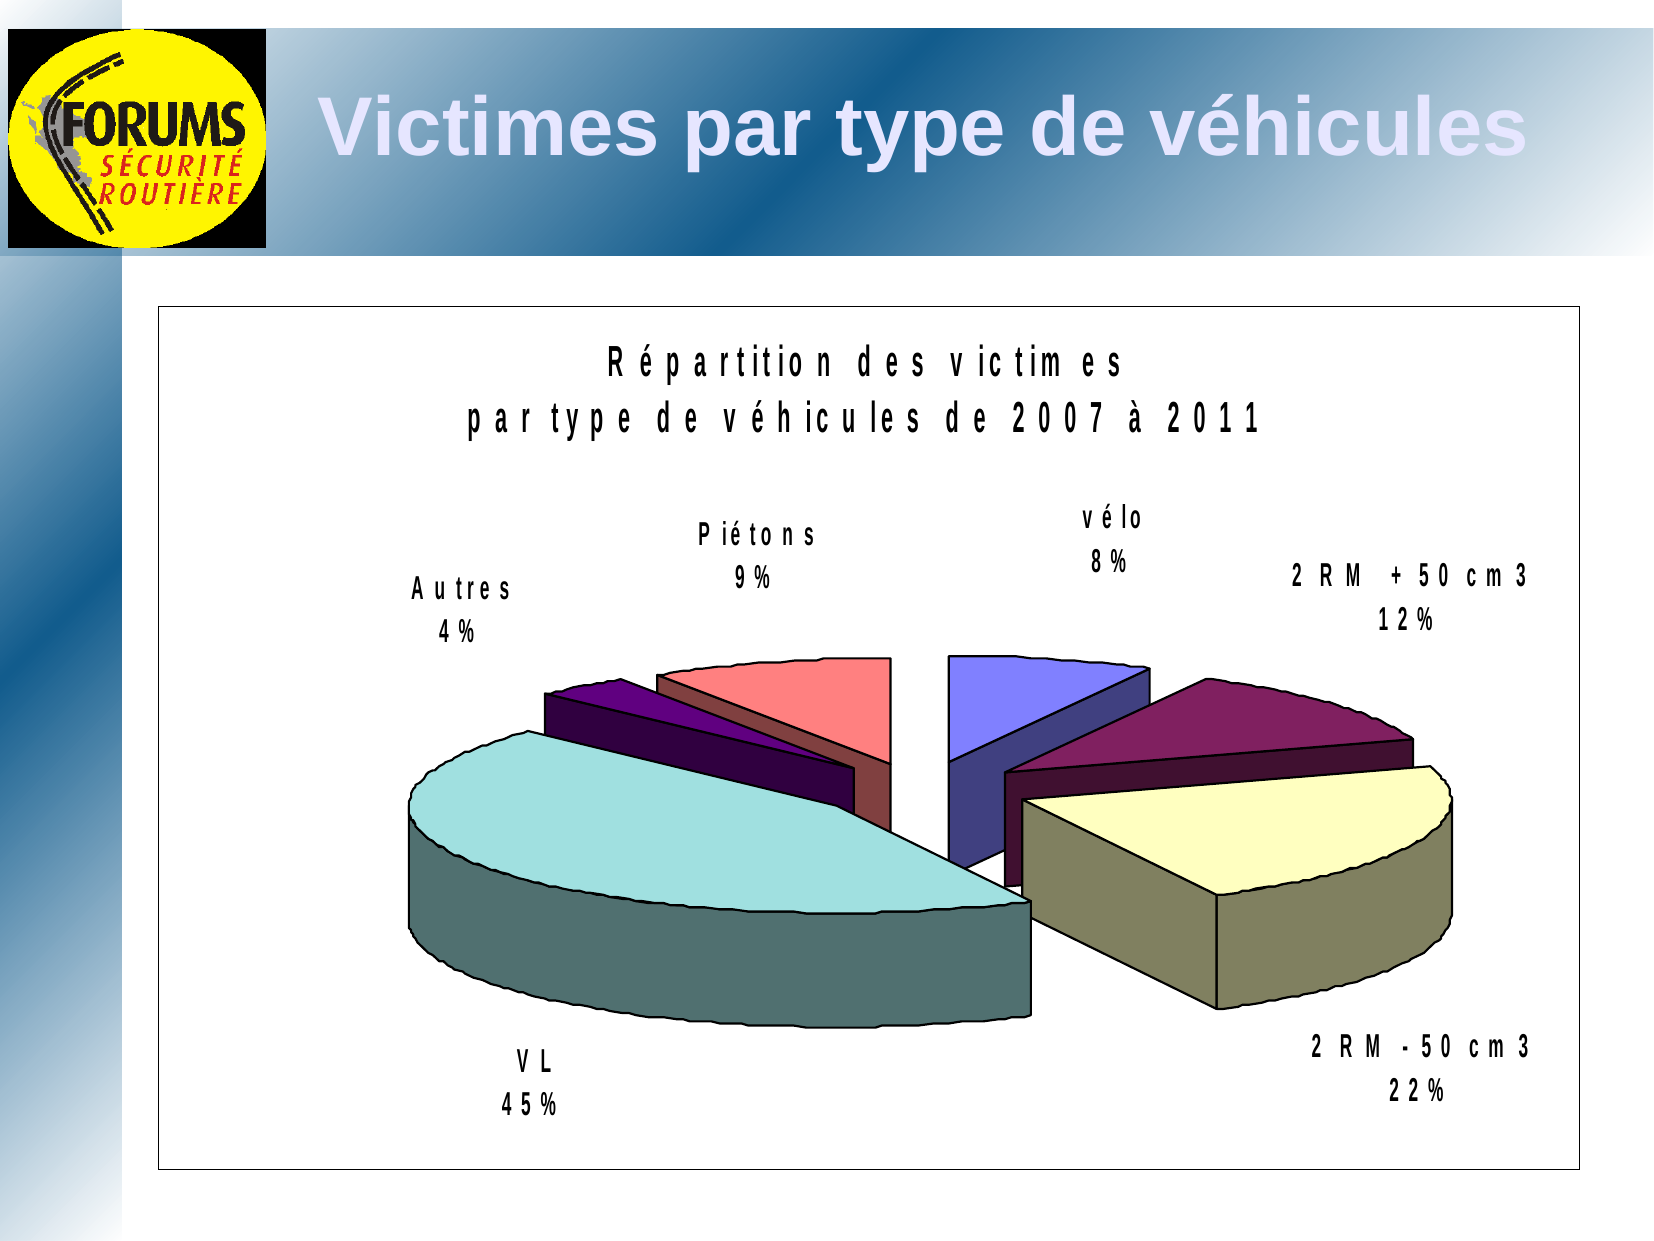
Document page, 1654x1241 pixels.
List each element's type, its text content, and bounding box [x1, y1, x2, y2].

picture [8, 29, 266, 249]
picture [147, 295, 1595, 1182]
title Victimes par type de véhicules [147, 79, 1560, 266]
